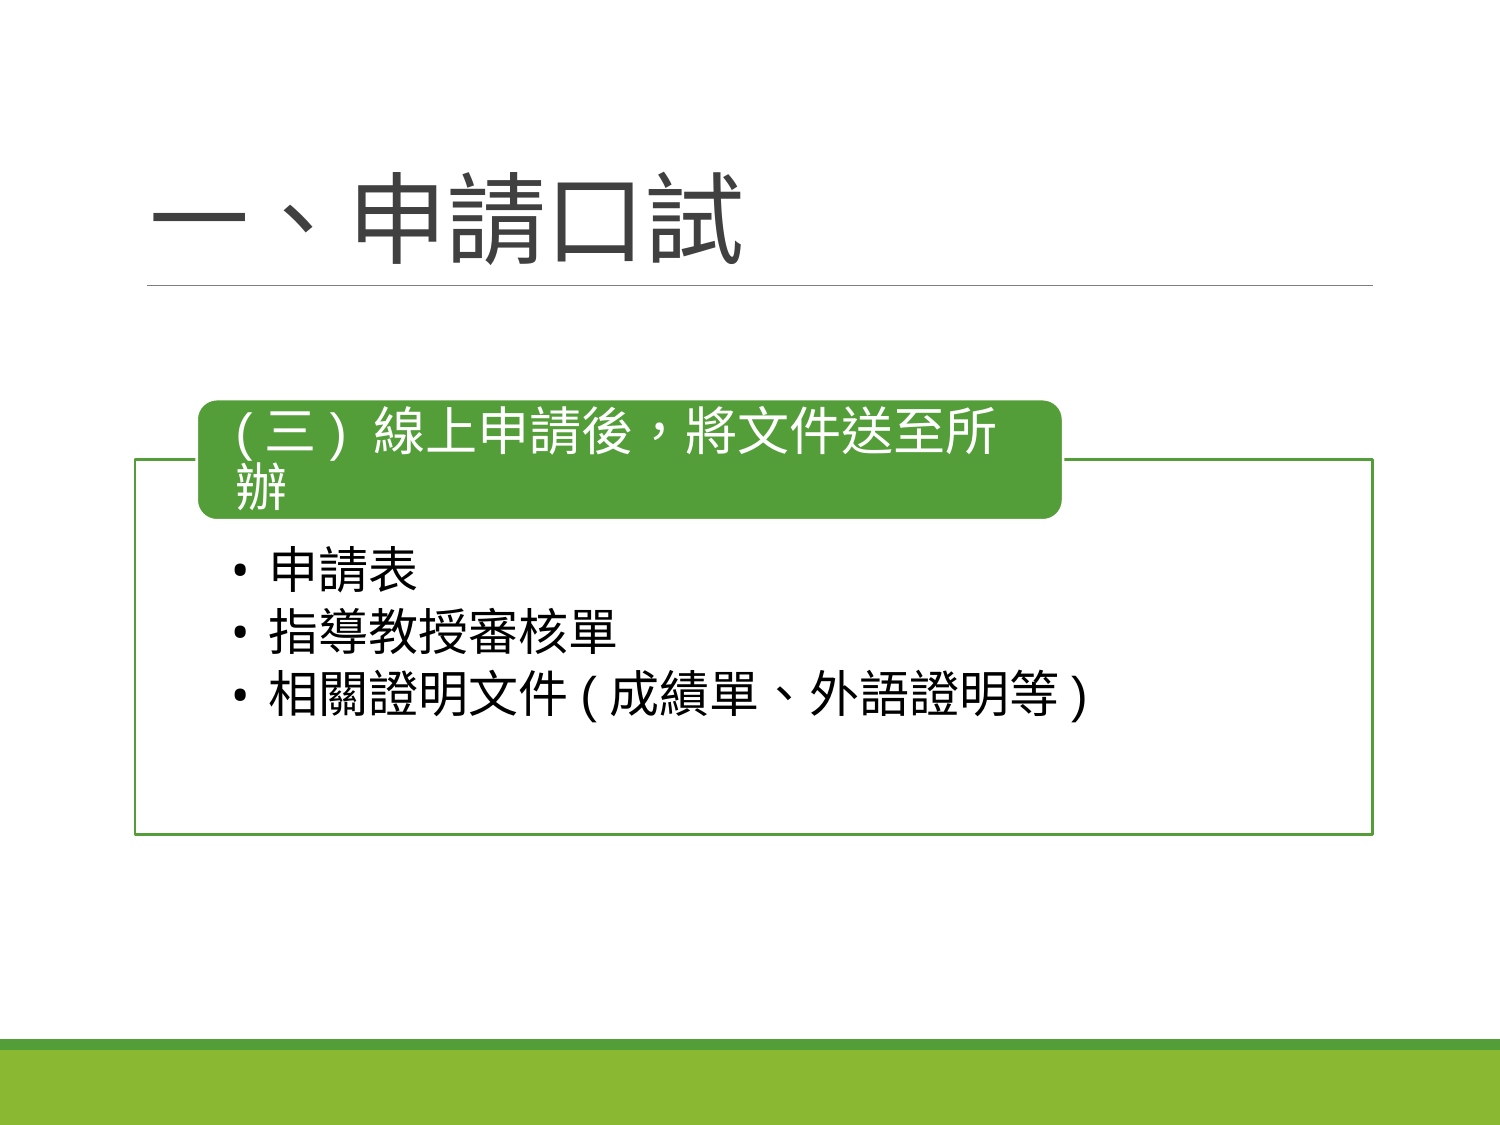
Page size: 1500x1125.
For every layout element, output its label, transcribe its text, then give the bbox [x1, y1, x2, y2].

text_box (三) 線上申請後，將文件送至所辦 [196, 399, 1064, 521]
title 一、申請口試 [134, 47, 1373, 285]
text_box 申請表 指導教授審核單 相關證明文件(成績單、外語證明等) [134, 459, 1373, 835]
